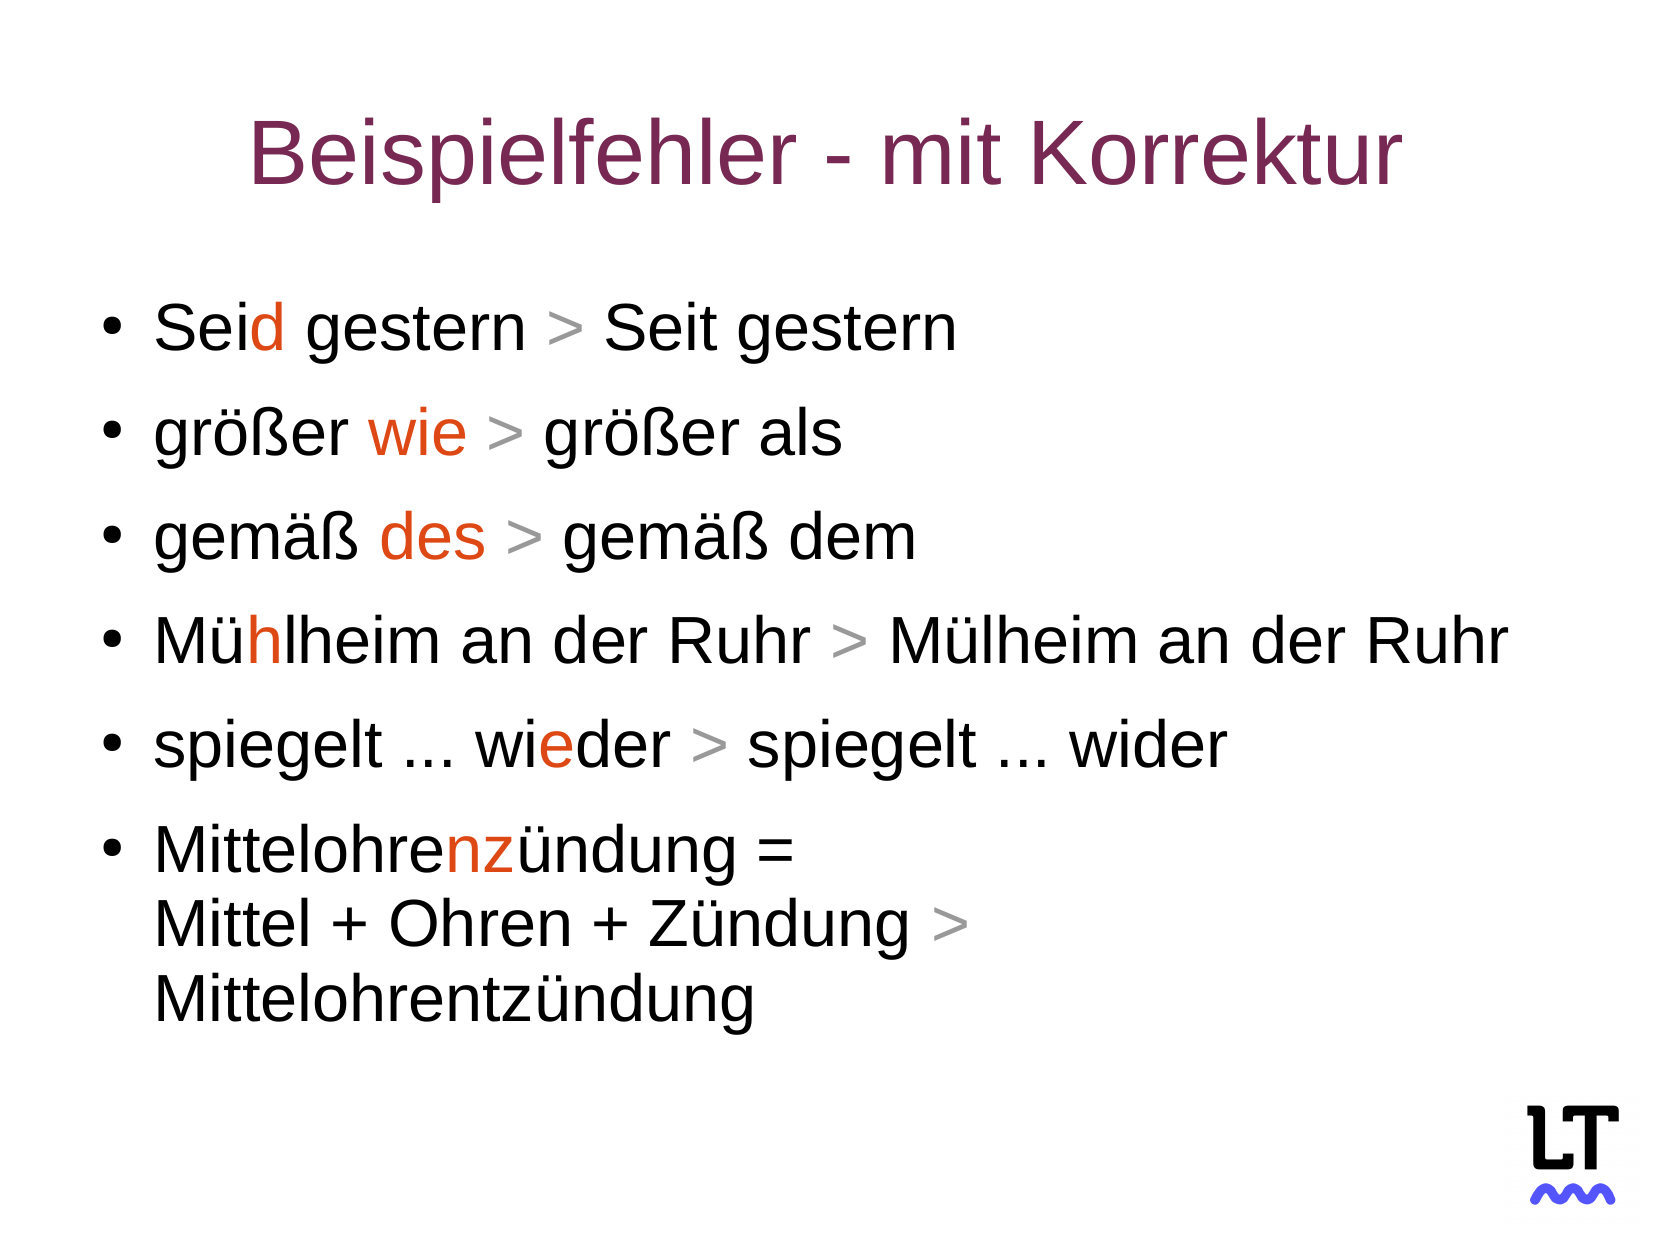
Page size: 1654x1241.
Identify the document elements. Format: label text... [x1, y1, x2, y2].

list Seid gestern > Seit gestern größer wie > größer als gemäß des > gemäß dem Mühlheim an der Ruhr > Mülheim an der Ruhr spiegelt ... wieder > spiegelt ... wider Mittelohrenzündung = Mittel + Ohren + Zündung > Mittelohrentzündung [82, 290, 1538, 1182]
picture [1500, 1086, 1645, 1229]
title Beispielfehler - mit Korrektur [82, 49, 1571, 257]
